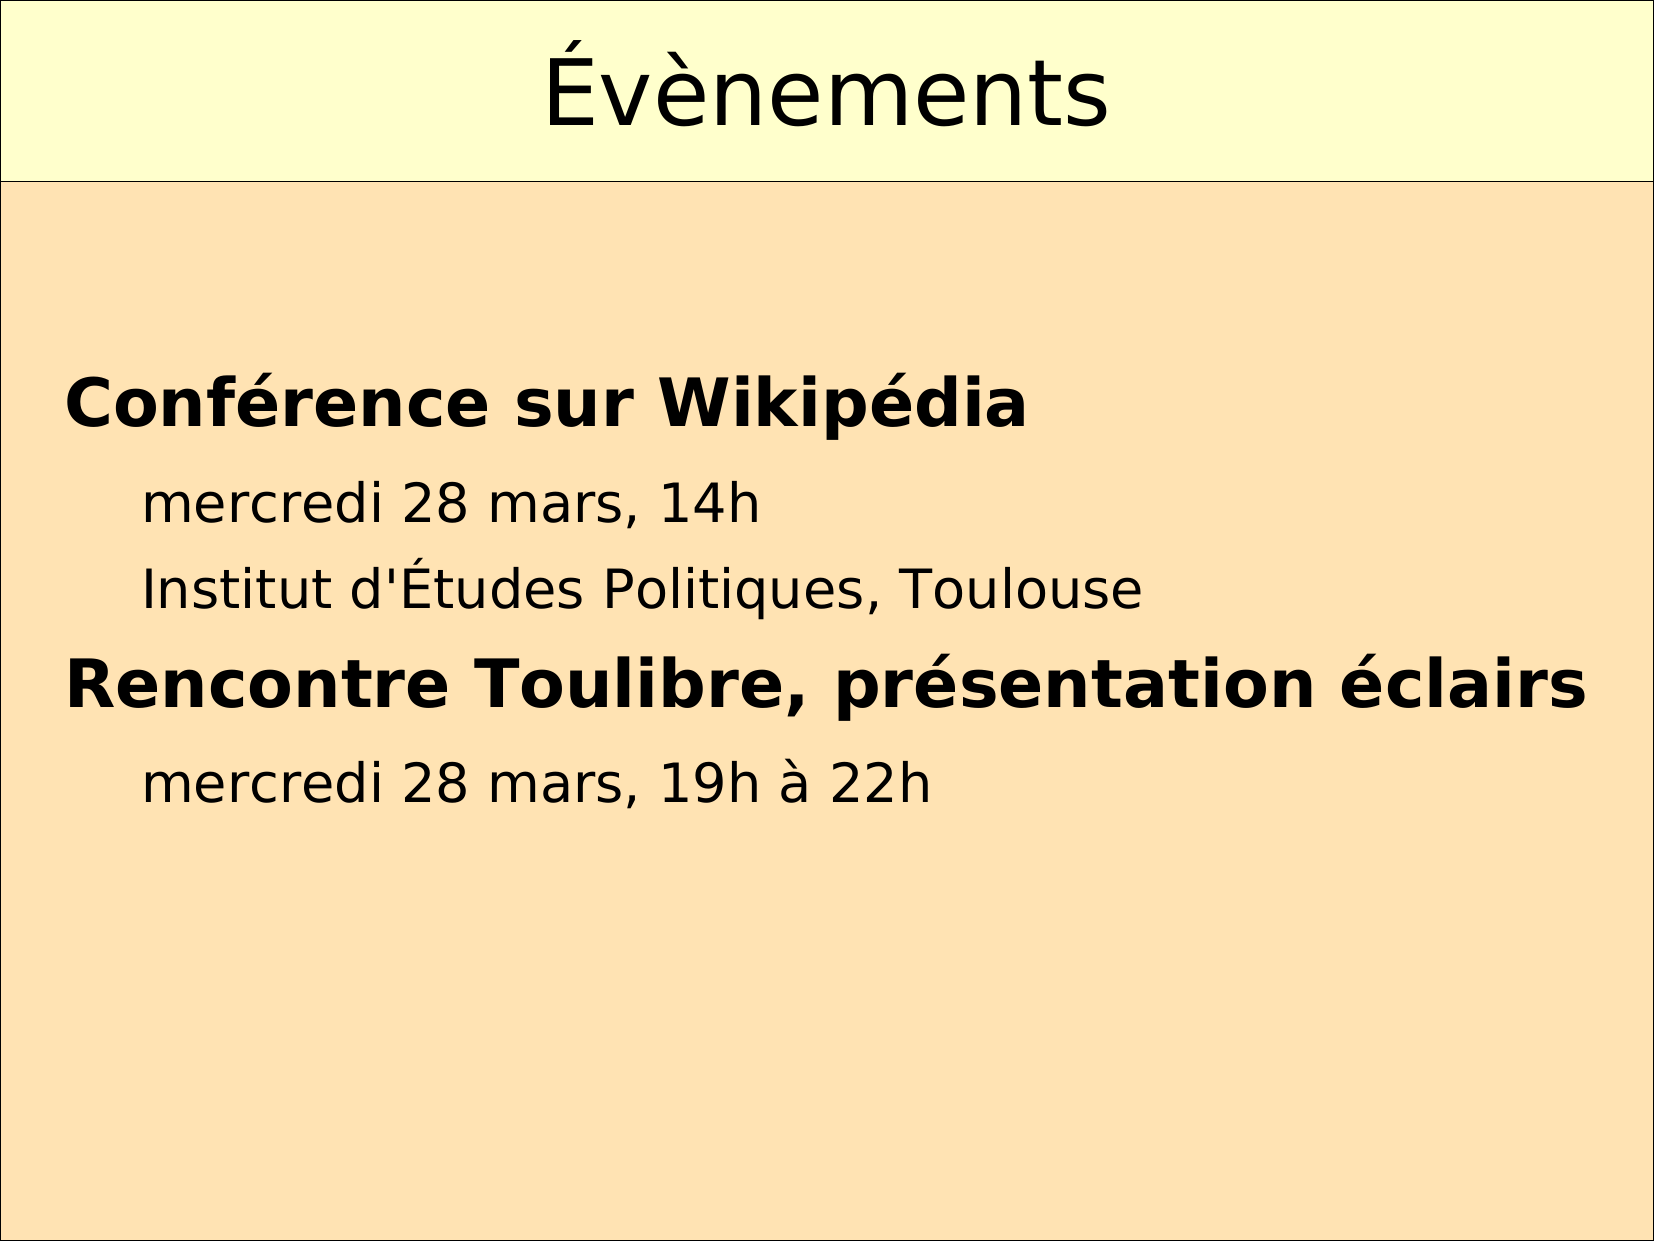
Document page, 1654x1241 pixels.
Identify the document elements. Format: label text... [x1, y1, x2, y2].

list Conférence sur Wikipédia mercredi 28 mars, 14h Institut d'Études Politiques, Toulouse Rencontre Toulibre, présentation éclairs mercredi 28 mars, 19h à 22h [46, 364, 1599, 1126]
title Évènements [0, 33, 1654, 154]
